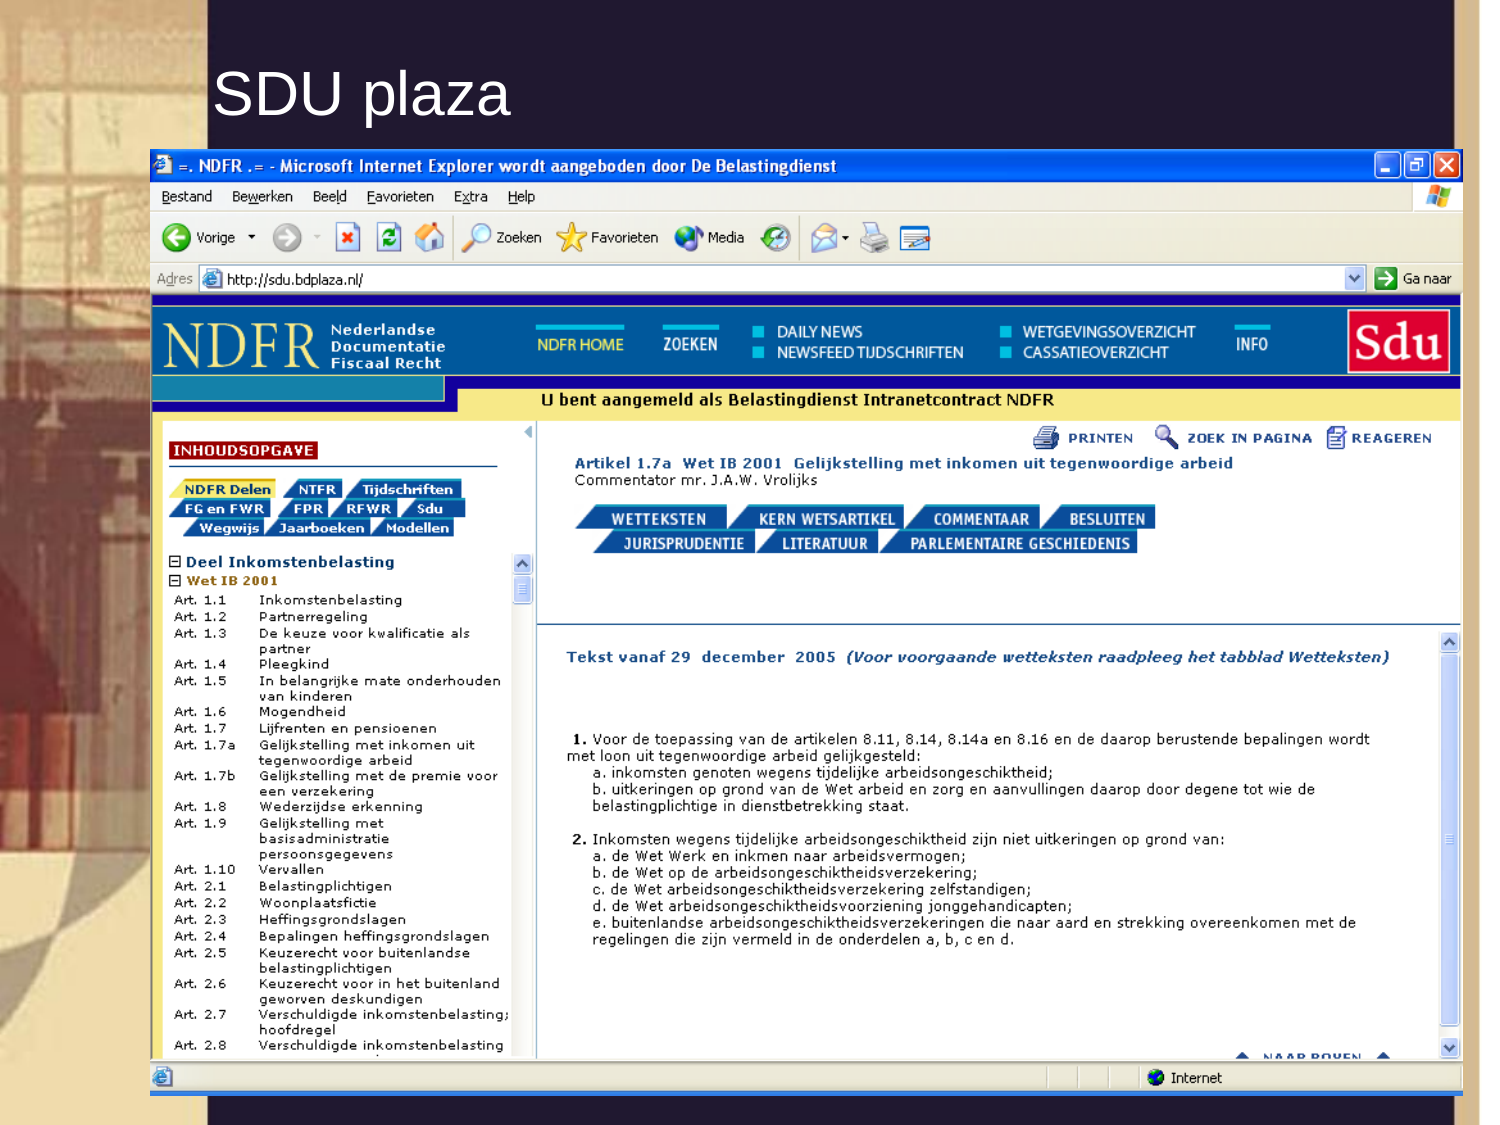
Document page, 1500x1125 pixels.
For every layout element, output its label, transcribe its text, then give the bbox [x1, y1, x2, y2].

picture [0, 0, 1500, 1125]
title SDU plaza [213, 0, 1351, 149]
